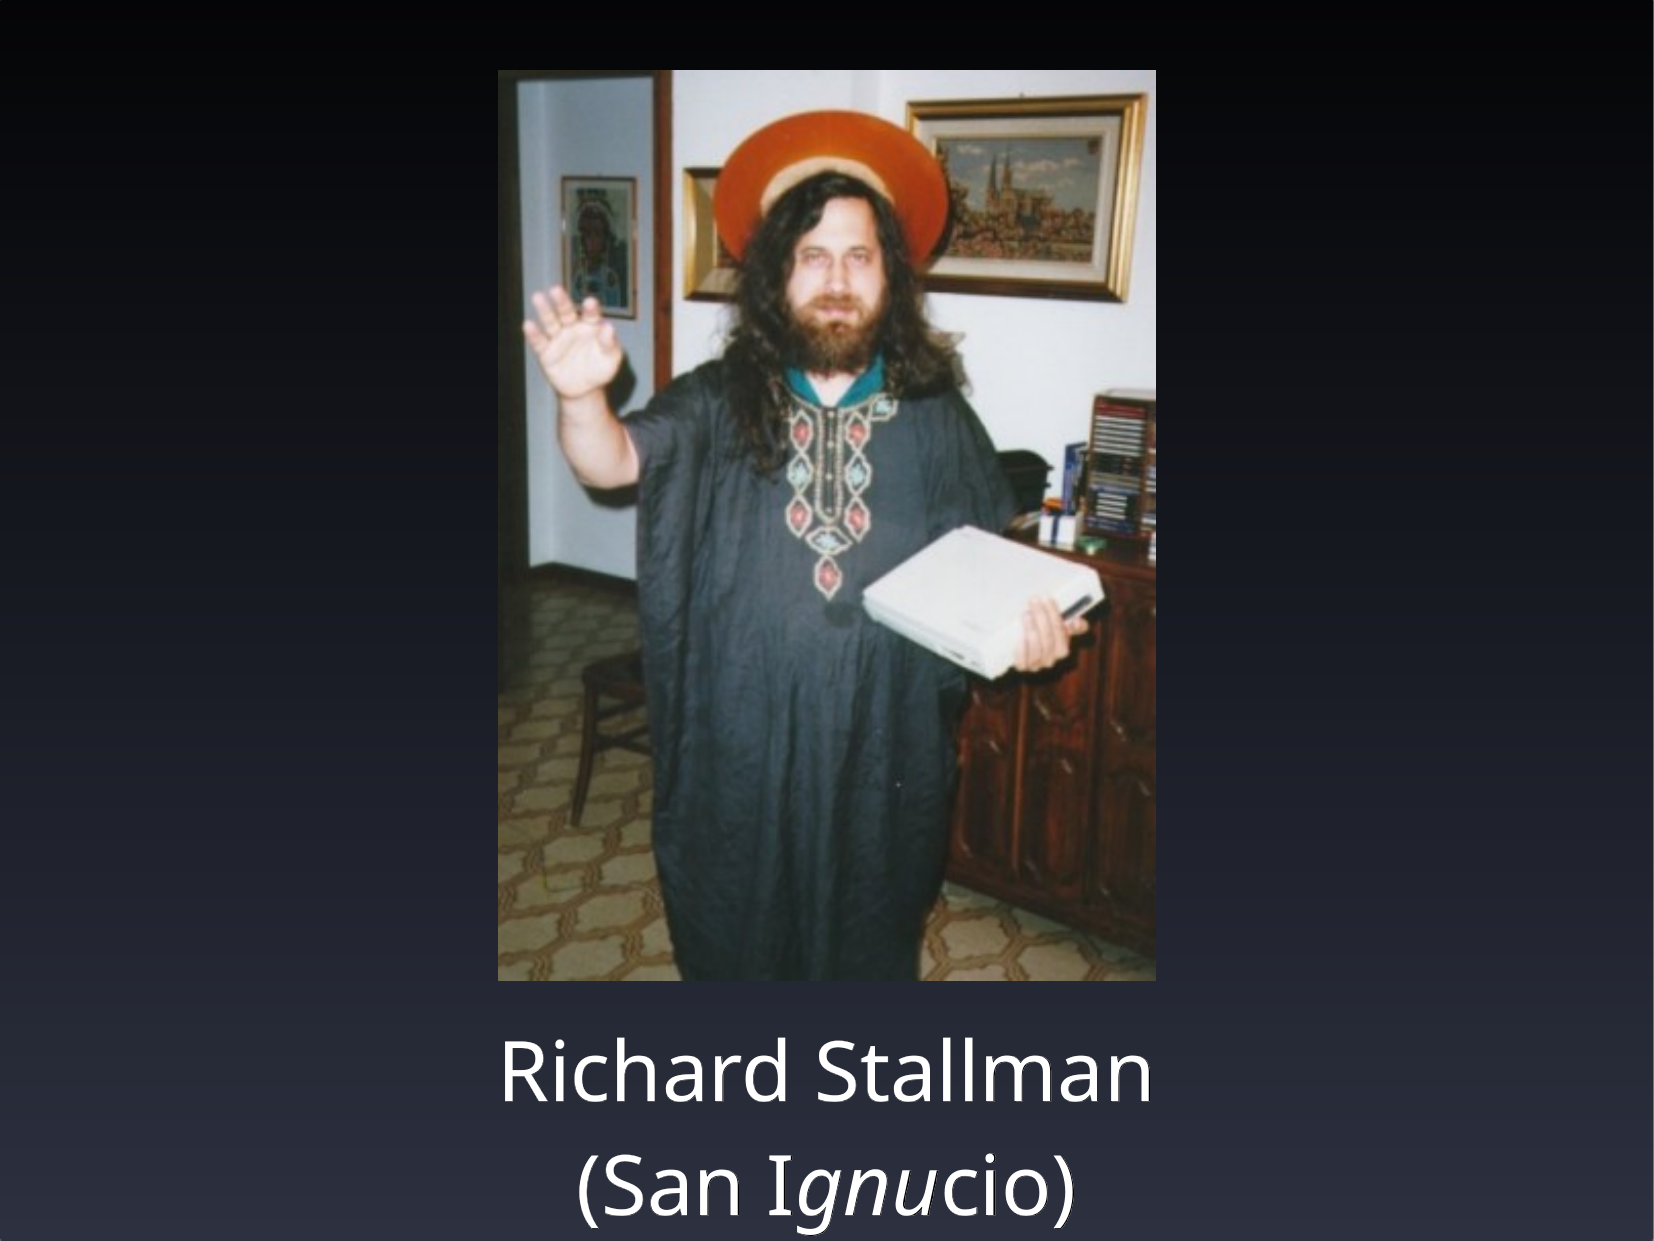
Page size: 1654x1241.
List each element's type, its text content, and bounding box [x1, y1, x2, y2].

picture [0, 0, 1654, 1241]
text_box Richard Stallman (San Ignucio) [206, 1005, 1447, 1210]
